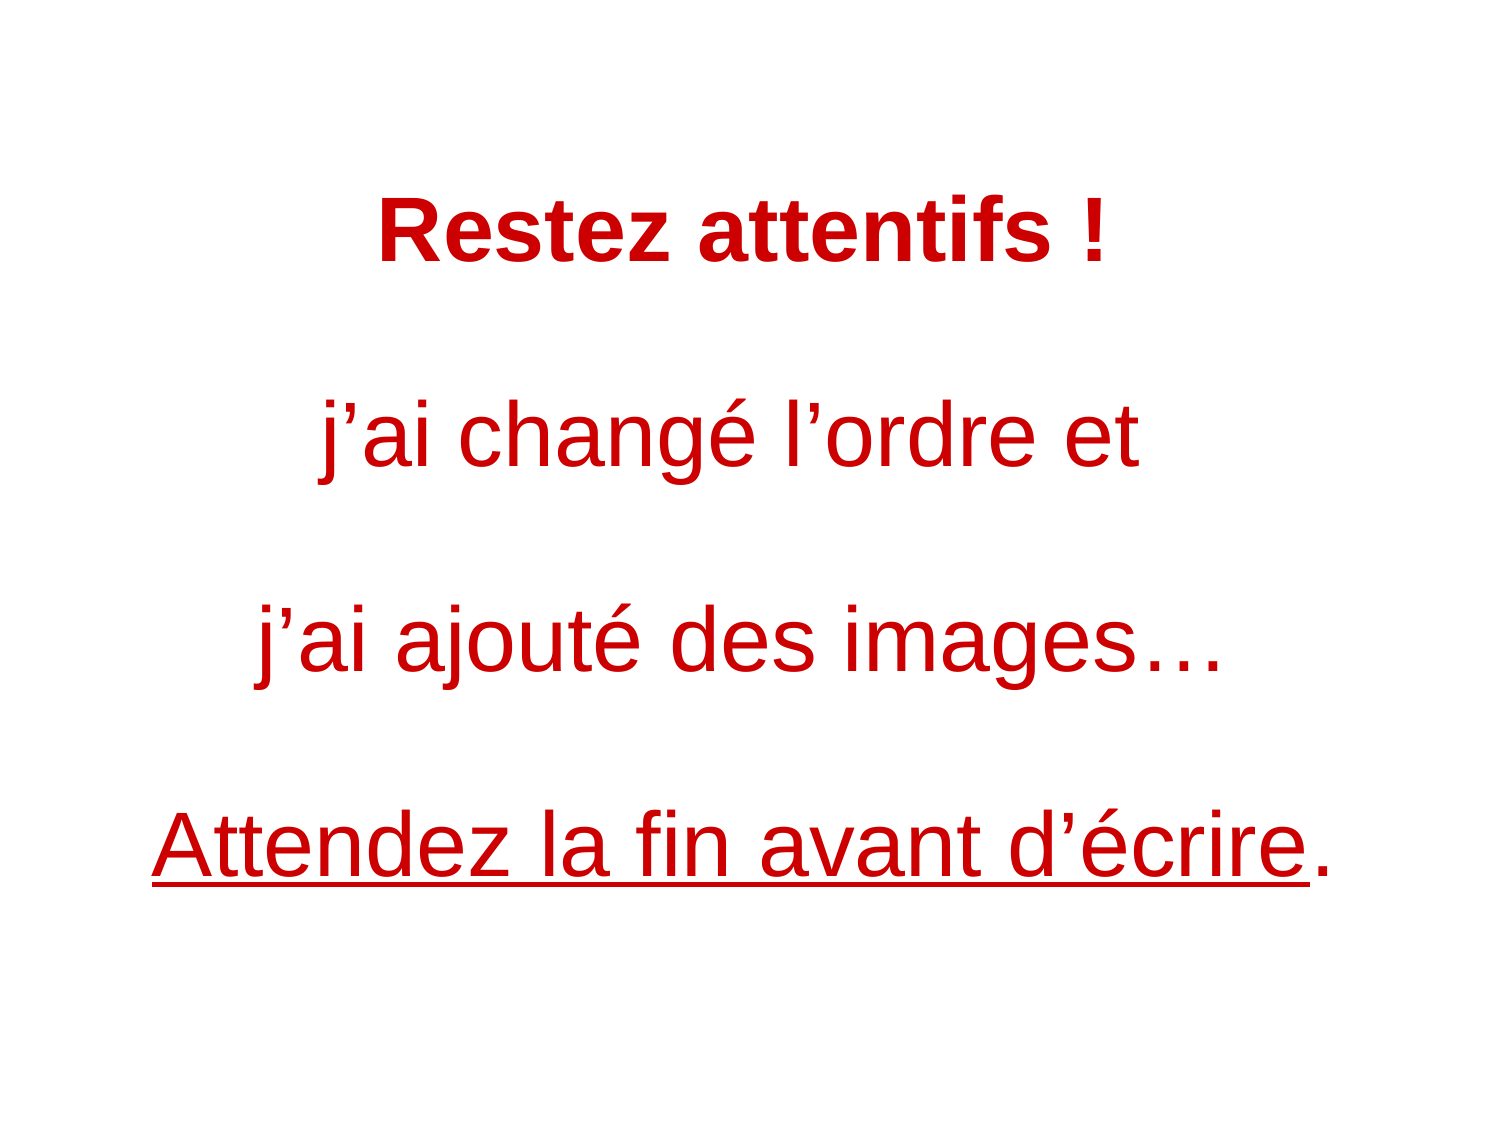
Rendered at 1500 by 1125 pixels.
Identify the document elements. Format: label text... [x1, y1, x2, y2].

title Restez attentifs ! j’ai changé l’ordre et j’ai ajouté des images… Attendez la fin avant d’écrire. [99, 137, 1388, 938]
